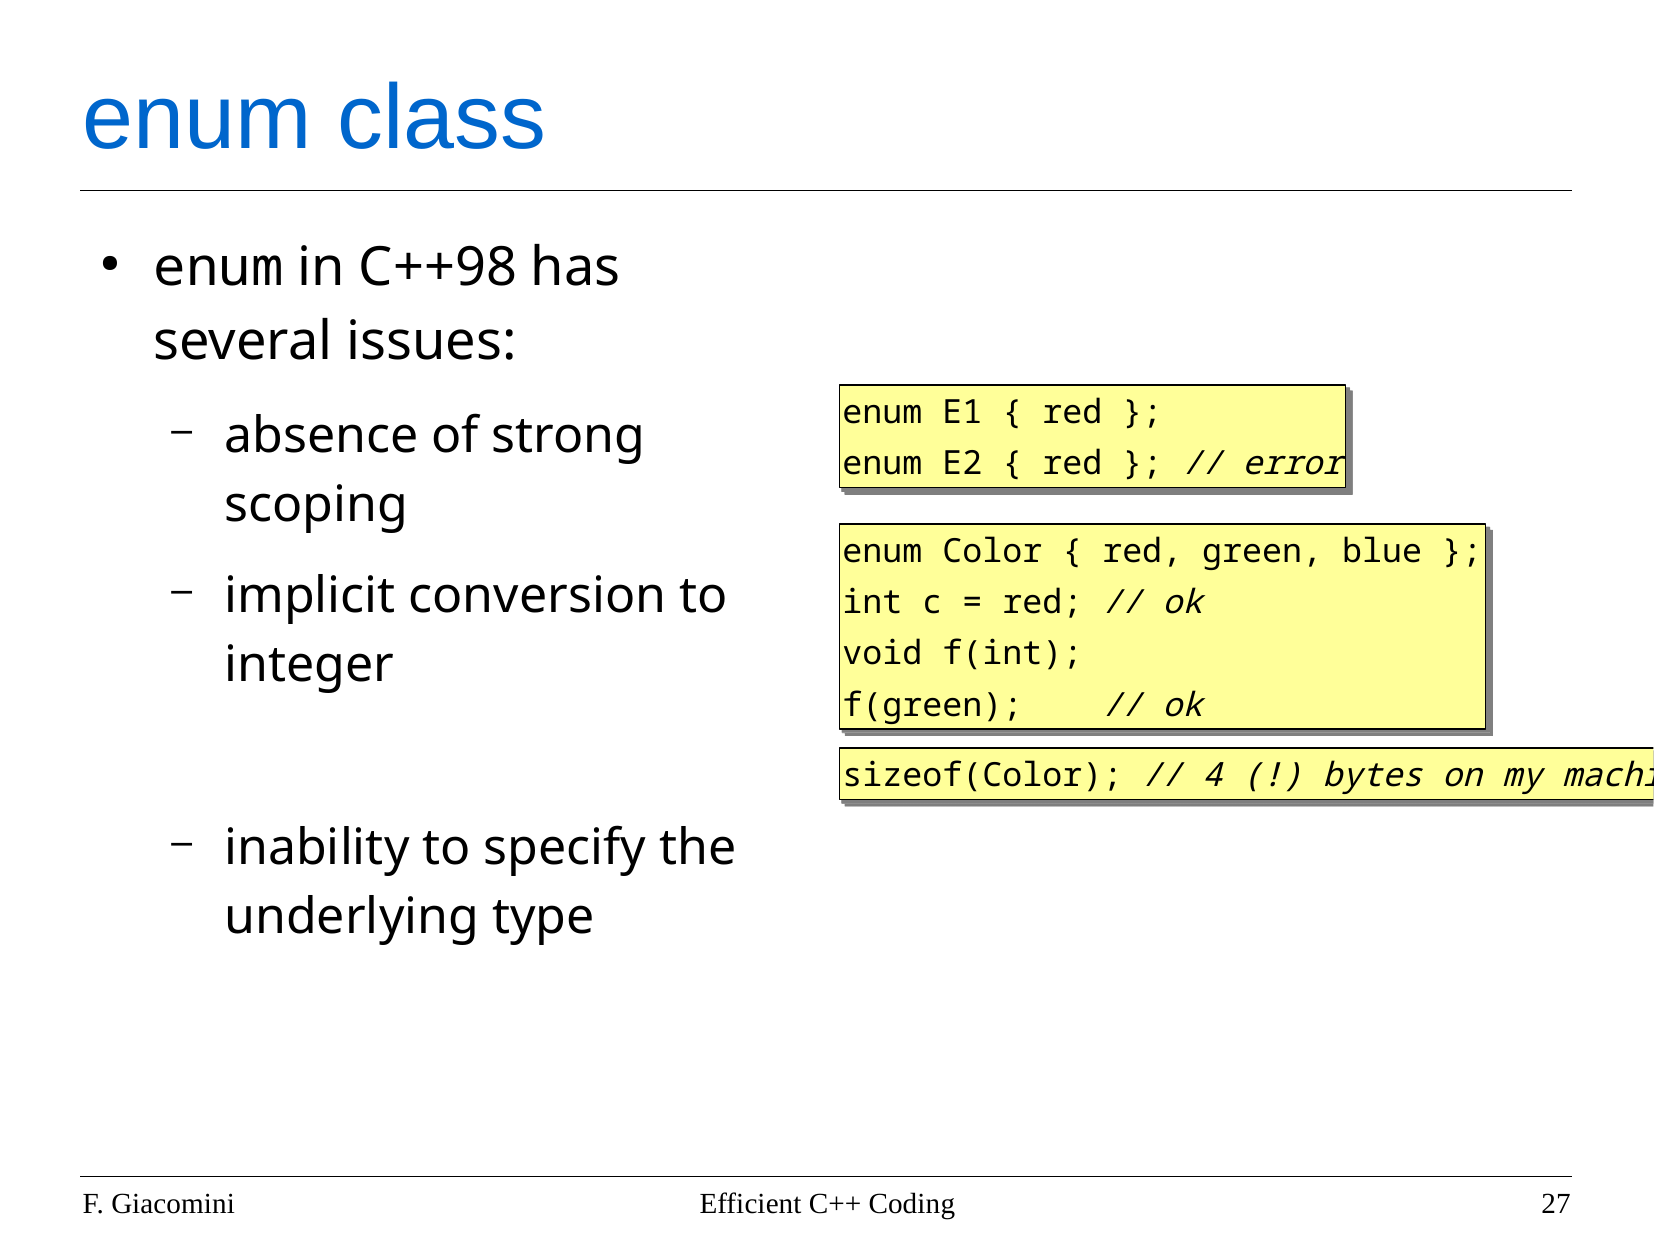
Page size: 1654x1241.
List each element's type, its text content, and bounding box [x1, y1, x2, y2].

text_box enum E1 { red }; enum E2 { red }; // error [839, 384, 1346, 488]
text_box sizeof(Color); // 4 (!) bytes on my machine [839, 748, 1654, 800]
list enum in C++98 has several issues: absence of strong scoping implicit conversion to integer inability to specify the underlying type [82, 227, 809, 1149]
title enum class [82, 49, 1571, 184]
text_box enum Color { red, green, blue }; int c = red; // ok void f(int); f(green); // ok [839, 523, 1486, 729]
